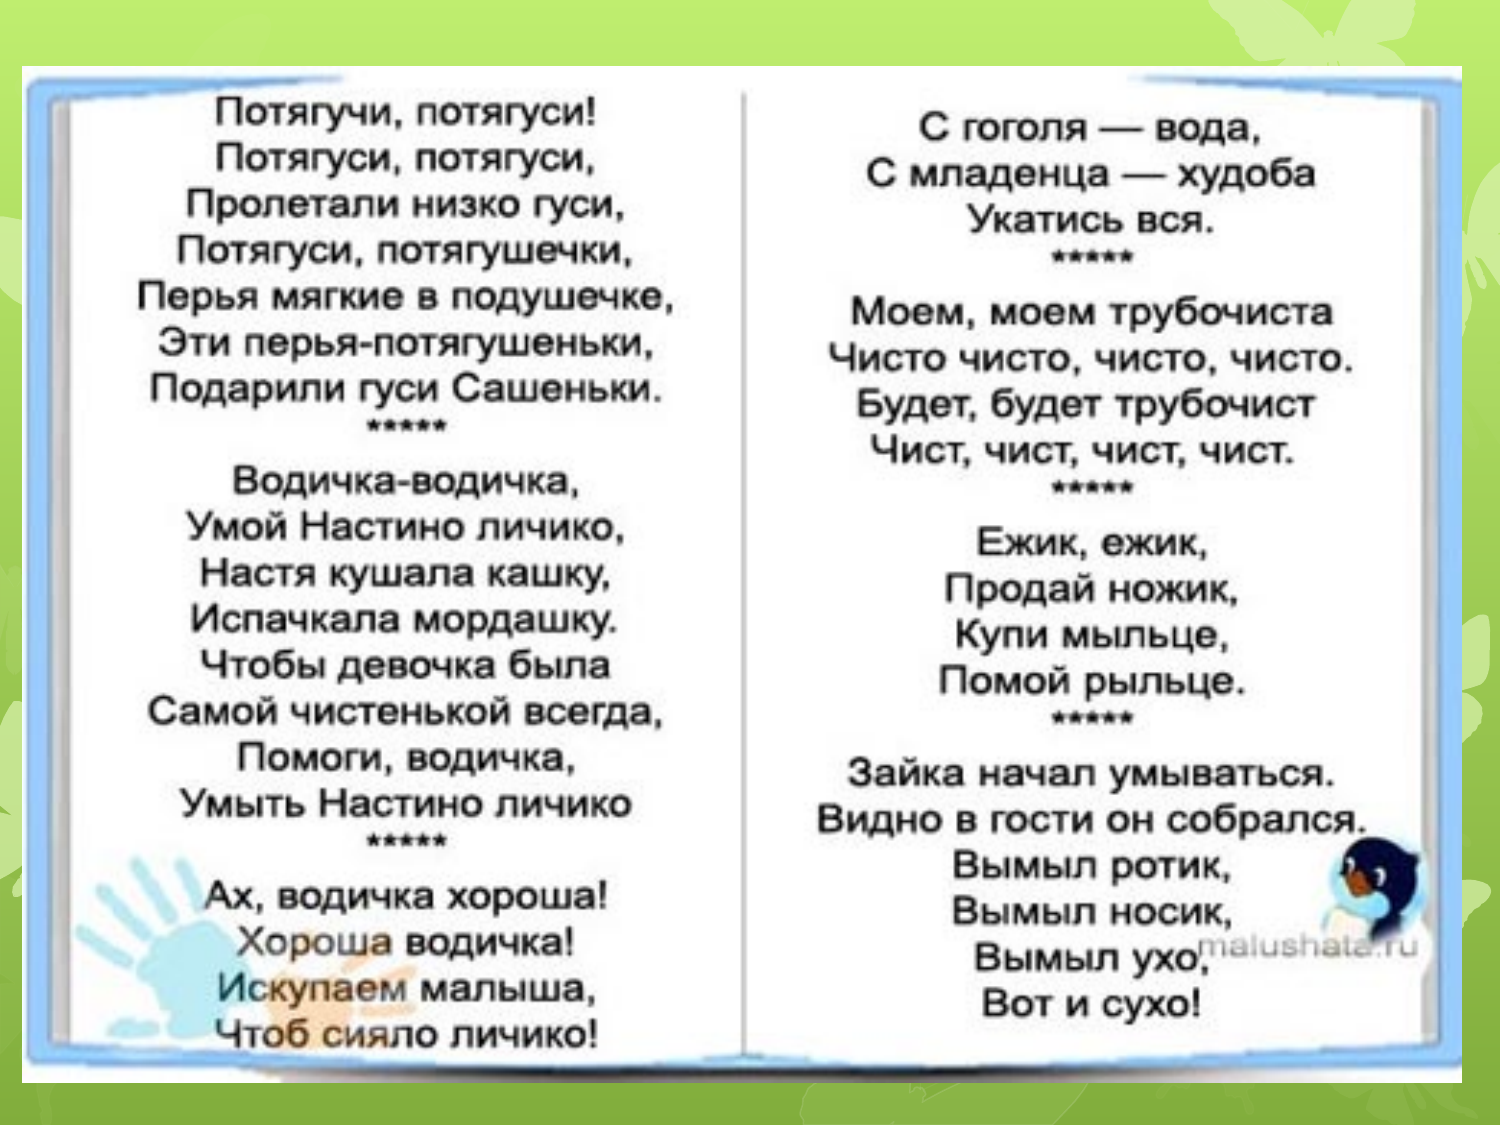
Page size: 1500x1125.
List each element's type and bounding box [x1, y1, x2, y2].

picture [22, 66, 1462, 1083]
